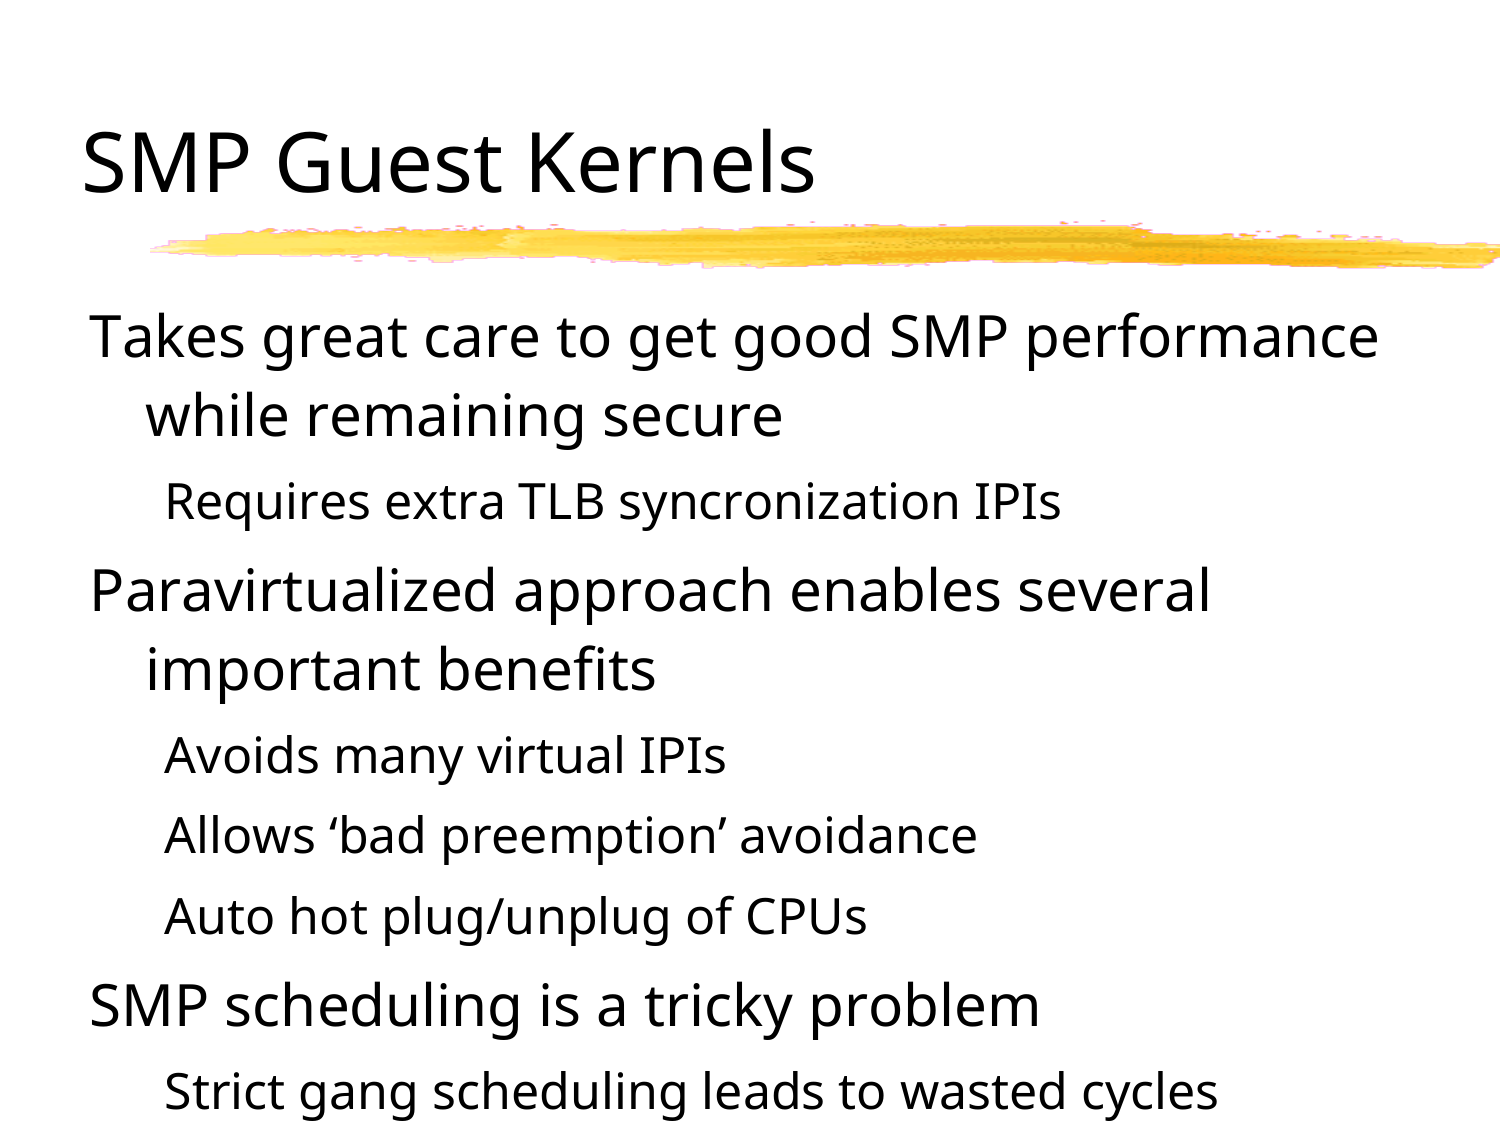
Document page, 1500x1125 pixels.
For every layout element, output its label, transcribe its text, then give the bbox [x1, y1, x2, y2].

picture [150, 215, 1500, 279]
list Takes great care to get good SMP performance while remaining secure Requires extra TLB syncronization IPIs Paravirtualized approach enables several important benefits Avoids many virtual IPIs Allows ‘bad preemption’ avoidance Auto hot plug/unplug of CPUs SMP scheduling is a tricky problem Strict gang scheduling leads to wasted cycles [74, 287, 1417, 1117]
title SMP Guest Kernels [66, 37, 1342, 225]
